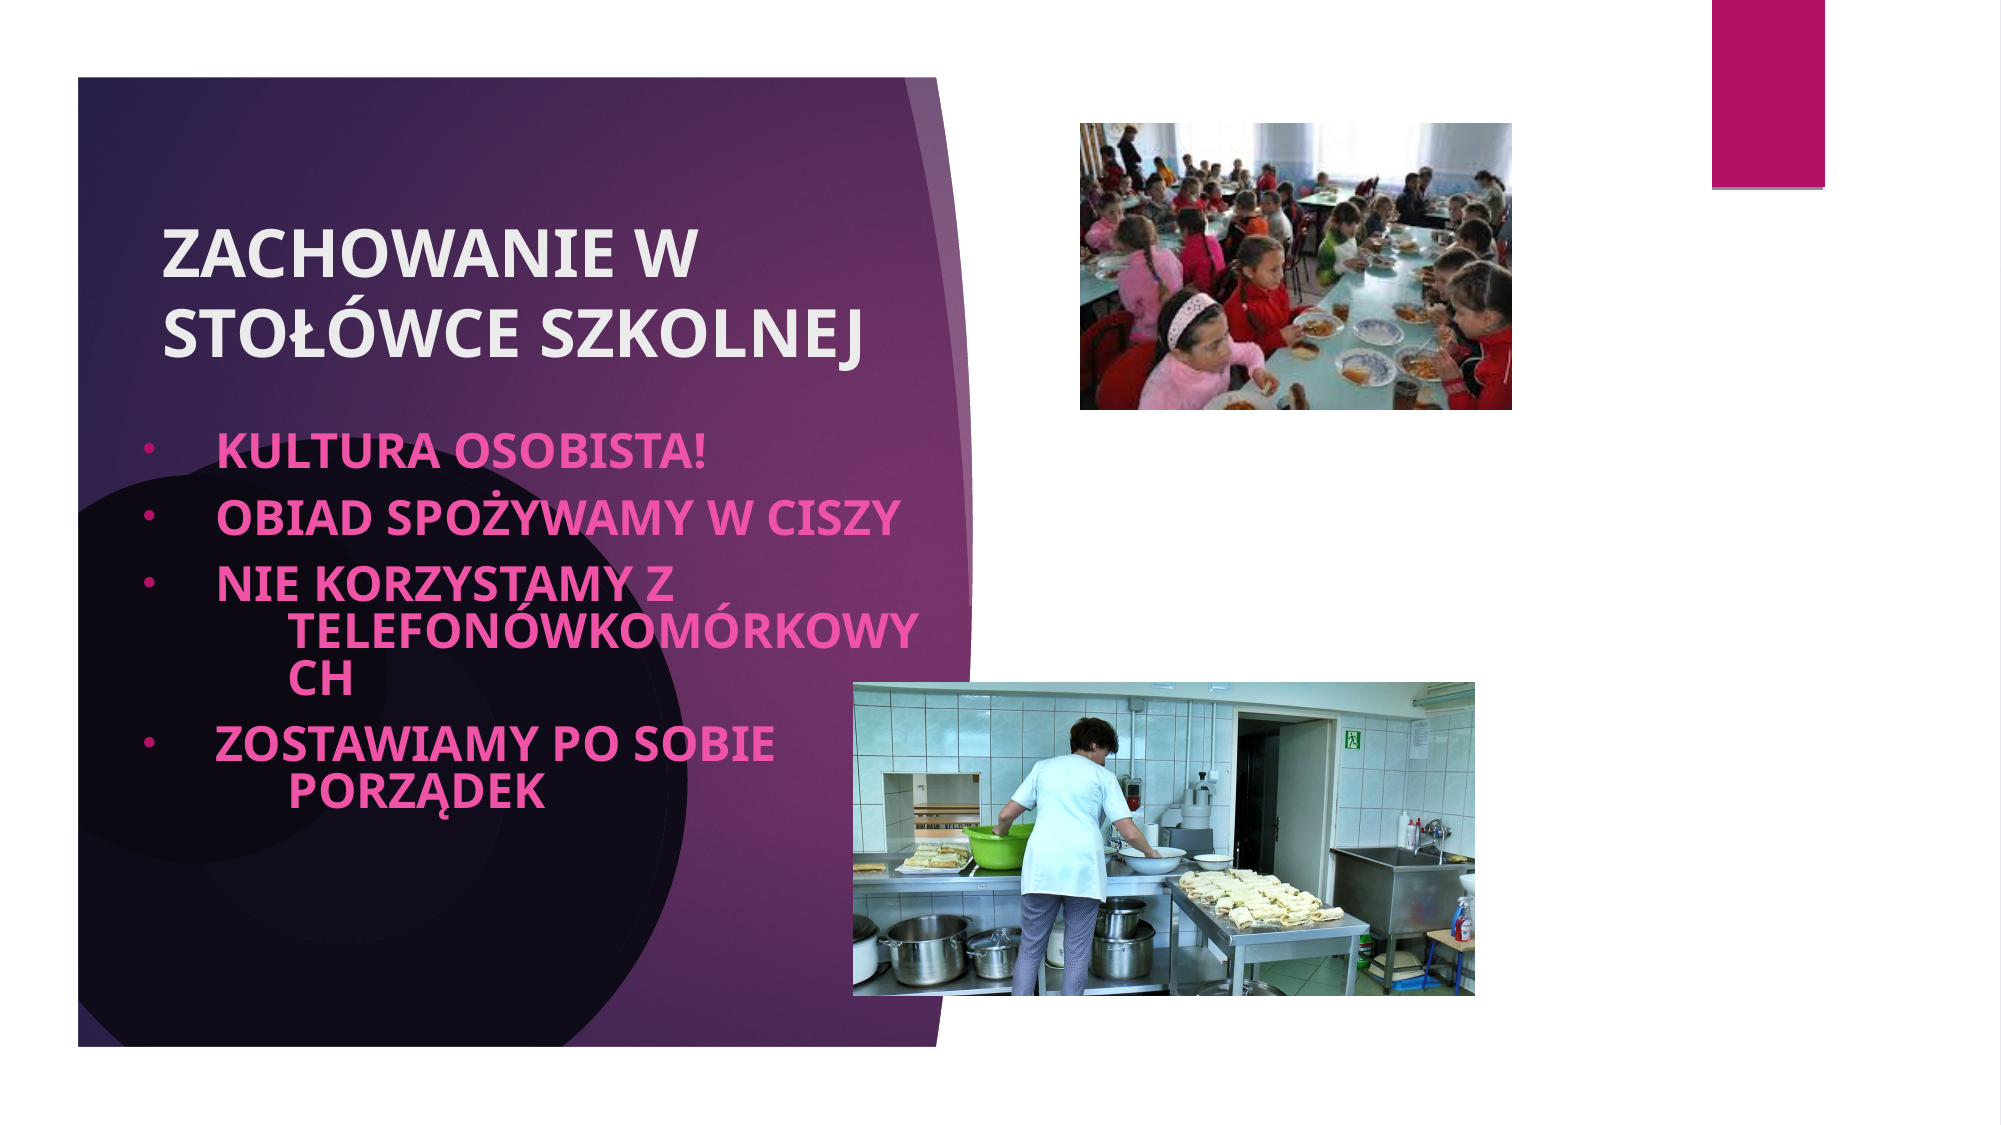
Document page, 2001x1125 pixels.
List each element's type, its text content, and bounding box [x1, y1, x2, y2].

picture [1080, 123, 1512, 410]
list KULTURA OSOBISTA! OBIAD SPOŻYWAMY W CISZY NIE KORZYSTAMY Z TELEFONÓWKOMÓRKOWYCH ZOSTAWIAMY PO SOBIE PORZĄDEK [127, 423, 948, 826]
picture [853, 682, 1475, 996]
title ZACHOWANIE W STOŁÓWCE SZKOLNEJ [146, 173, 906, 379]
